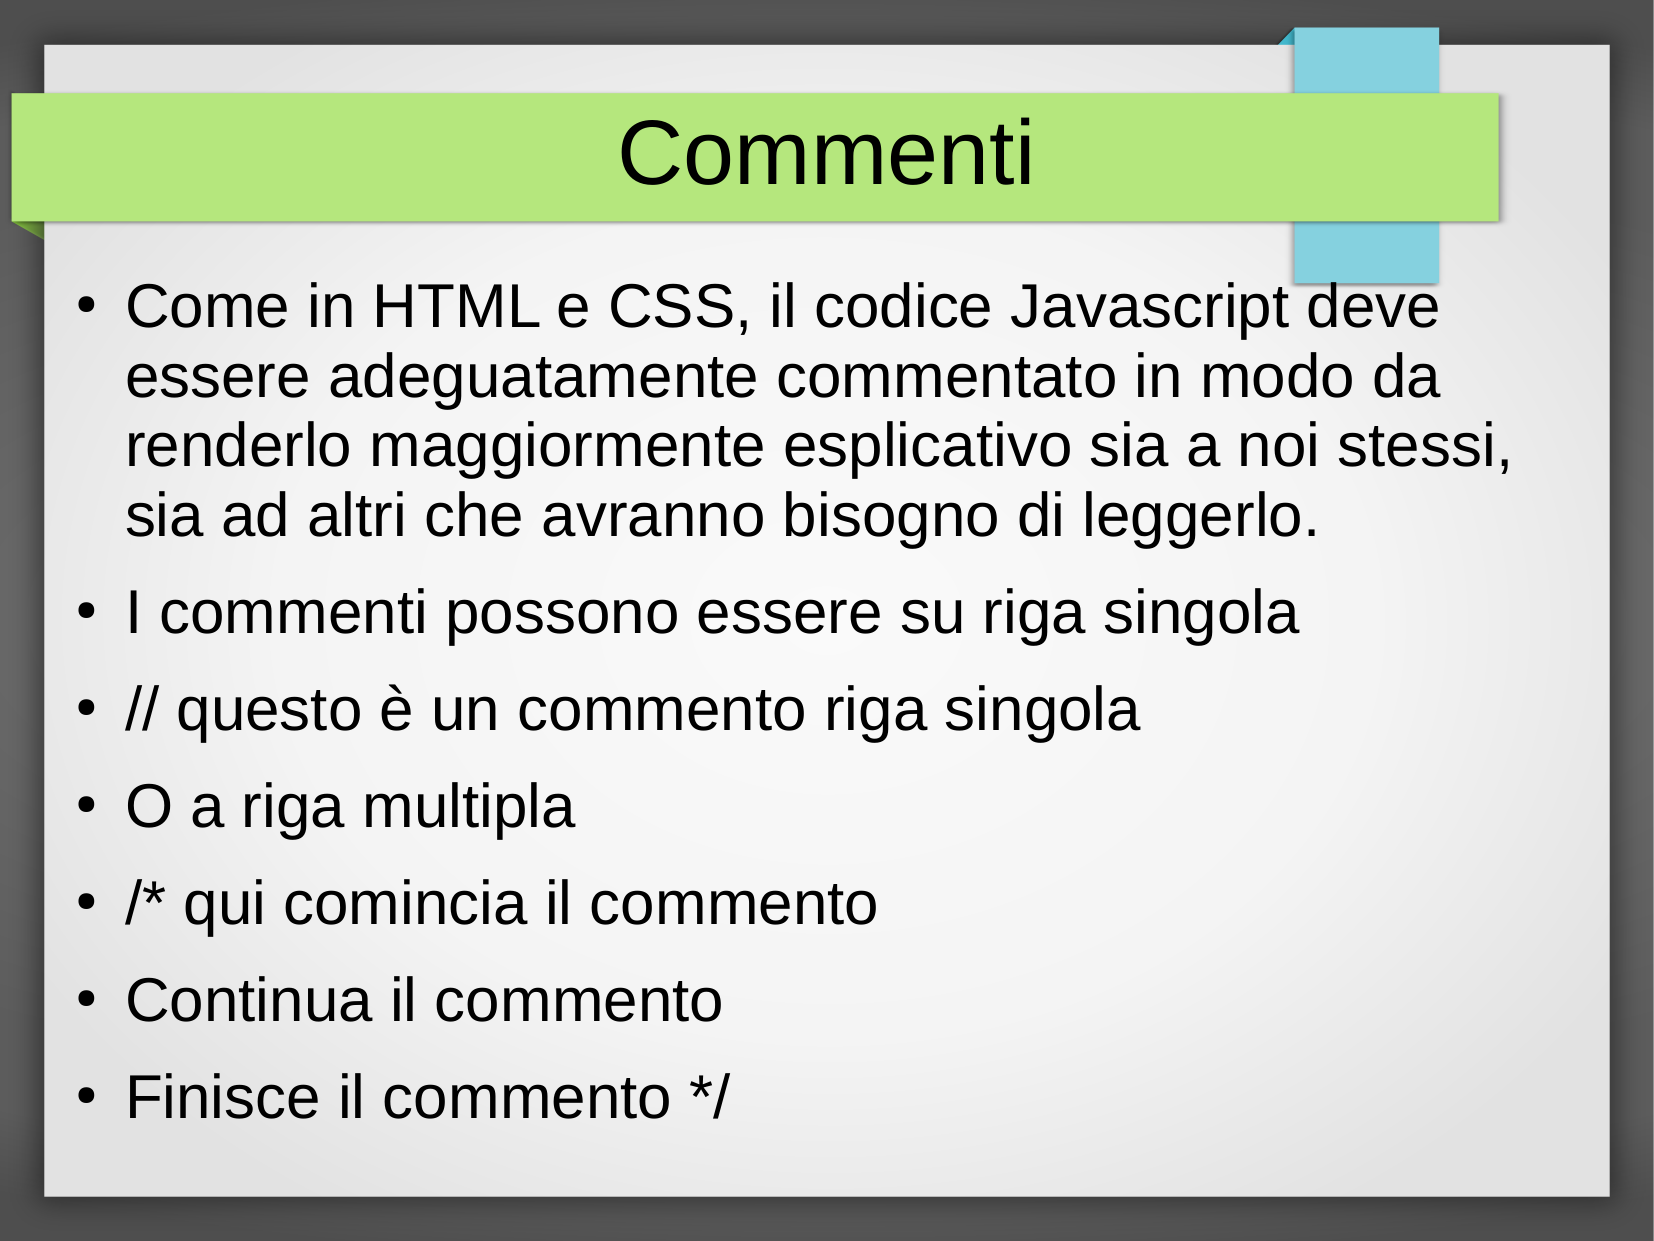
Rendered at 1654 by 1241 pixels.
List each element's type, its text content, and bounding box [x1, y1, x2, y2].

picture [0, 0, 1654, 1241]
list Come in HTML e CSS, il codice Javascript deve essere adeguatamente commentato in modo da renderlo maggiormente esplicativo sia a noi stessi, sia ad altri che avranno bisogno di leggerlo. I commenti possono essere su riga singola // questo è un commento riga singola O a riga multipla /* qui comincia il commento Continua il commento Finisce il commento */ [59, 271, 1548, 1146]
title Commenti [82, 49, 1571, 257]
